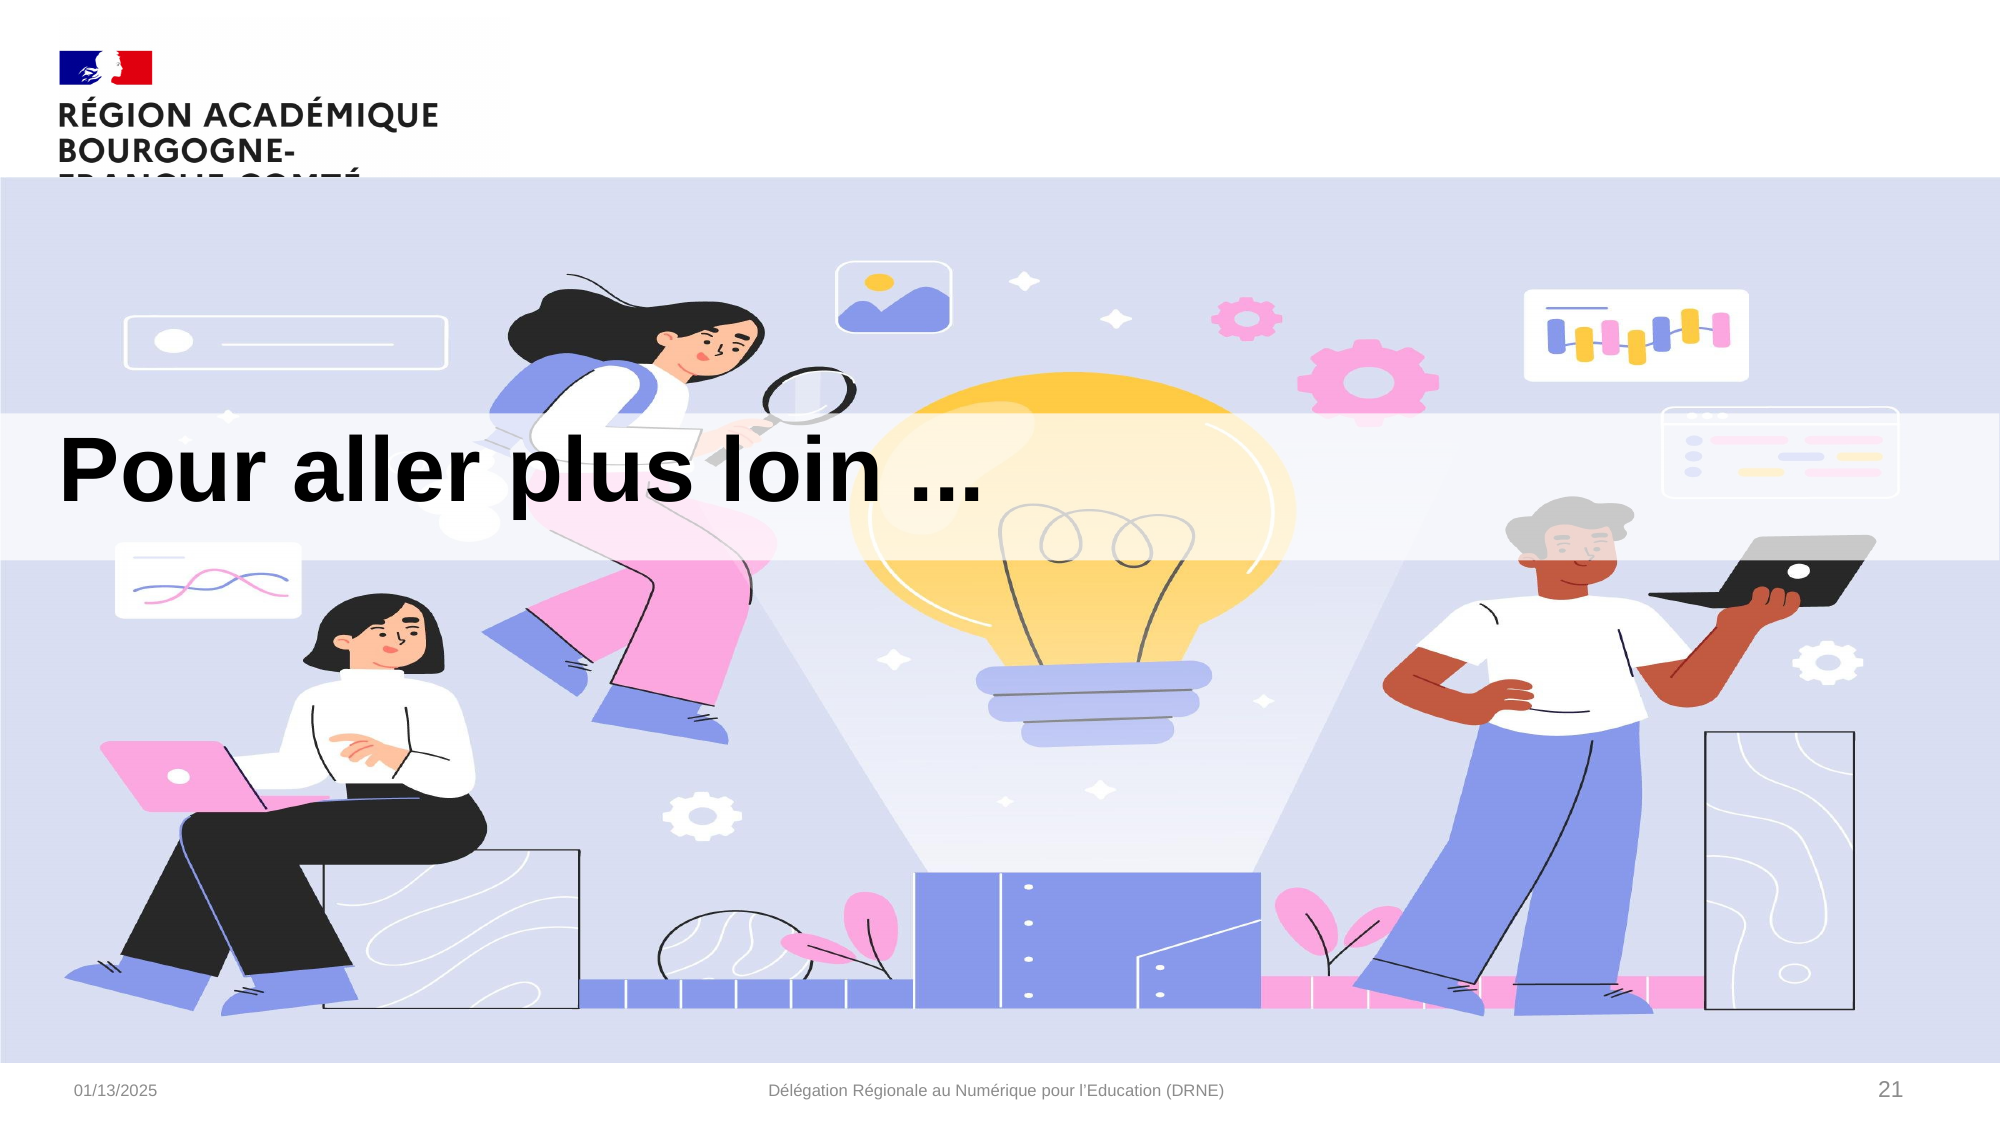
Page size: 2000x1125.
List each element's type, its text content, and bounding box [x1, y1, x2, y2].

text_box [0, 1064, 2000, 1125]
text_box 21 [1878, 1076, 1905, 1108]
text_box Délégation Régionale au Numérique pour l’Education (DRNE) [768, 1081, 1246, 1105]
text_box 01/13/2025 [74, 1080, 163, 1104]
picture [0, 17, 2000, 1064]
text_box [0, 413, 1999, 560]
text_box [0, 0, 2000, 177]
text_box Pour aller plus loin ... [59, 418, 963, 544]
